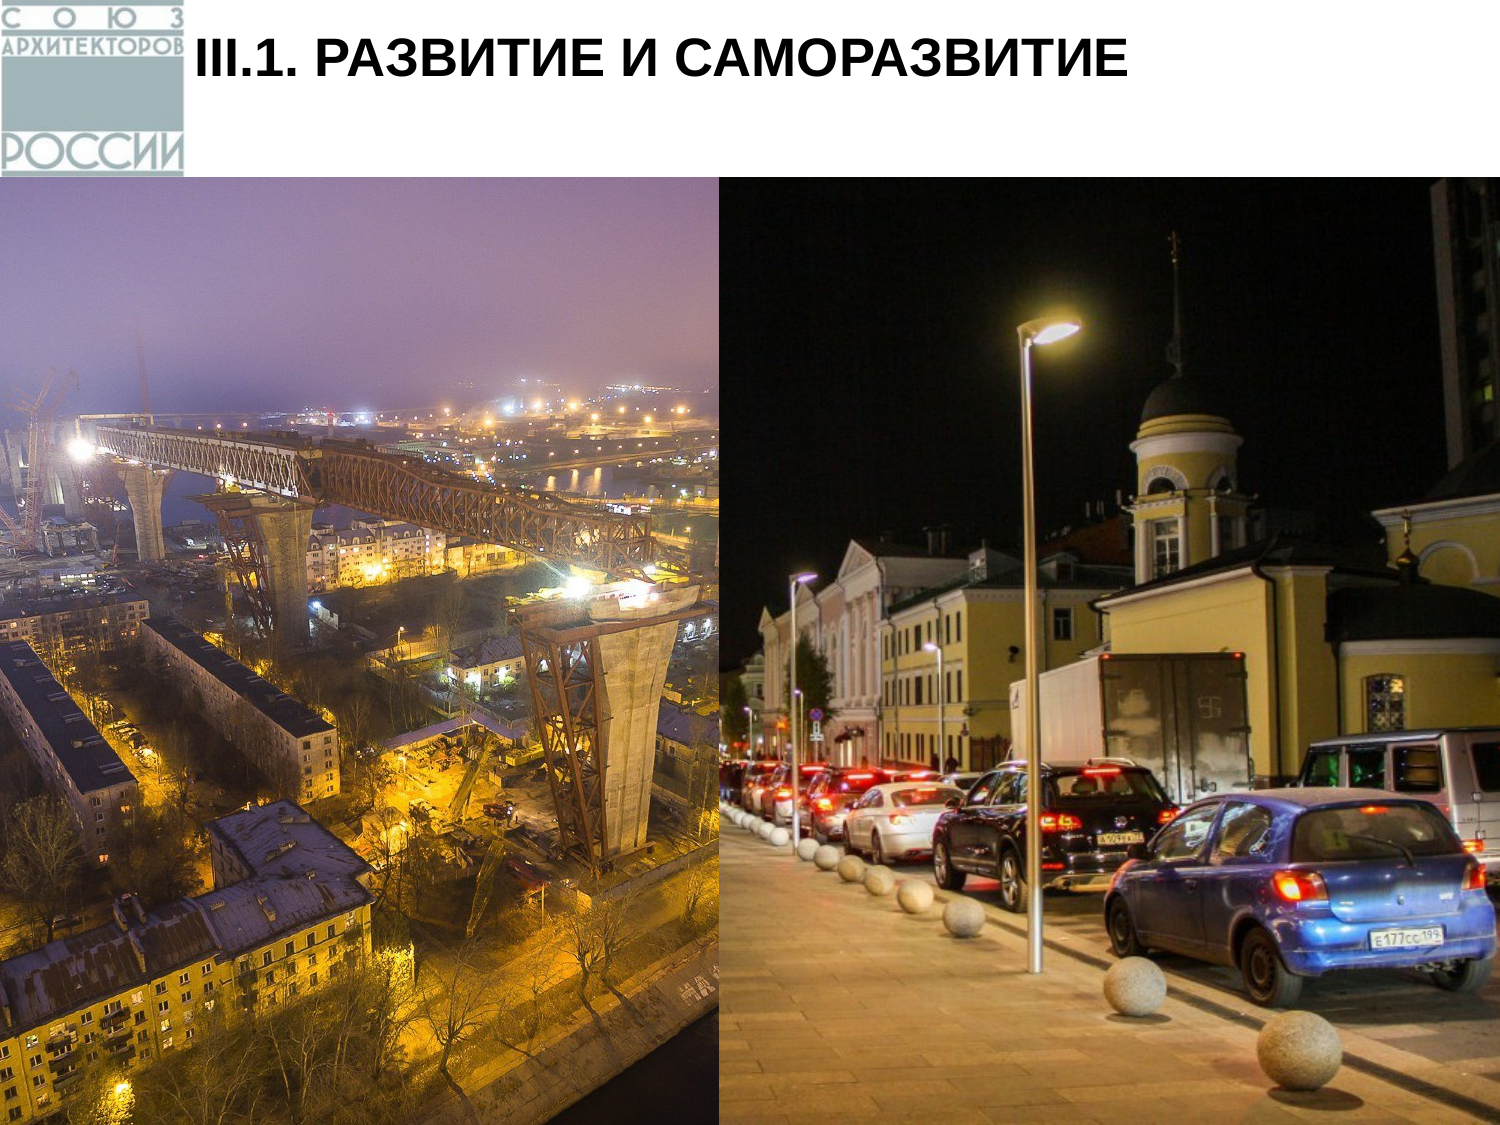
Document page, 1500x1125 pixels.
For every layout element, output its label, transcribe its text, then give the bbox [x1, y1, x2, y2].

text_box [185, 0, 1500, 177]
text_box III.1. РАЗВИТИЕ И САМОРАЗВИТИЕ [179, 15, 1497, 95]
picture [0, 0, 1500, 1125]
